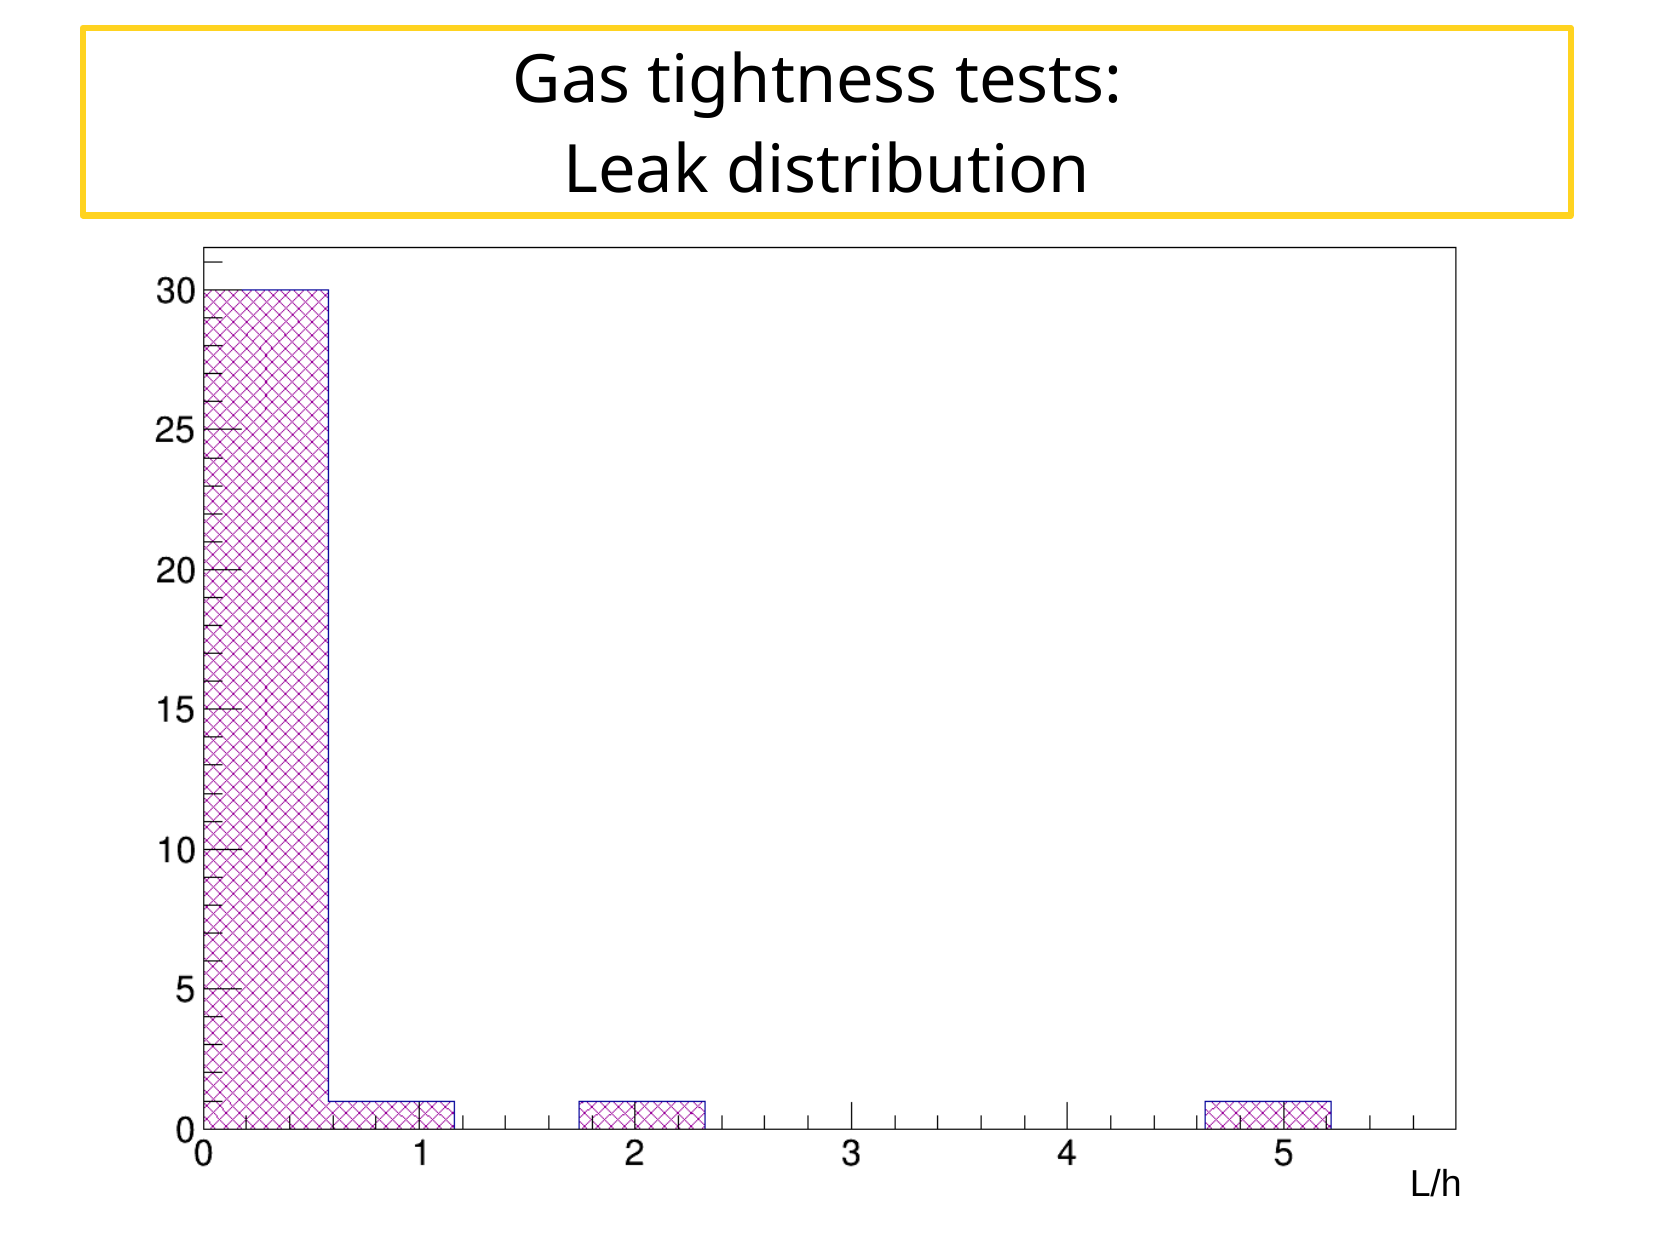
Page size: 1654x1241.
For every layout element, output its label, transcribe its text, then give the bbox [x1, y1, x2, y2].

text_box L/h [1395, 1155, 1486, 1212]
subtitle Gas tightness tests: Leak distribution [82, 30, 1571, 214]
picture [47, 138, 1614, 1239]
